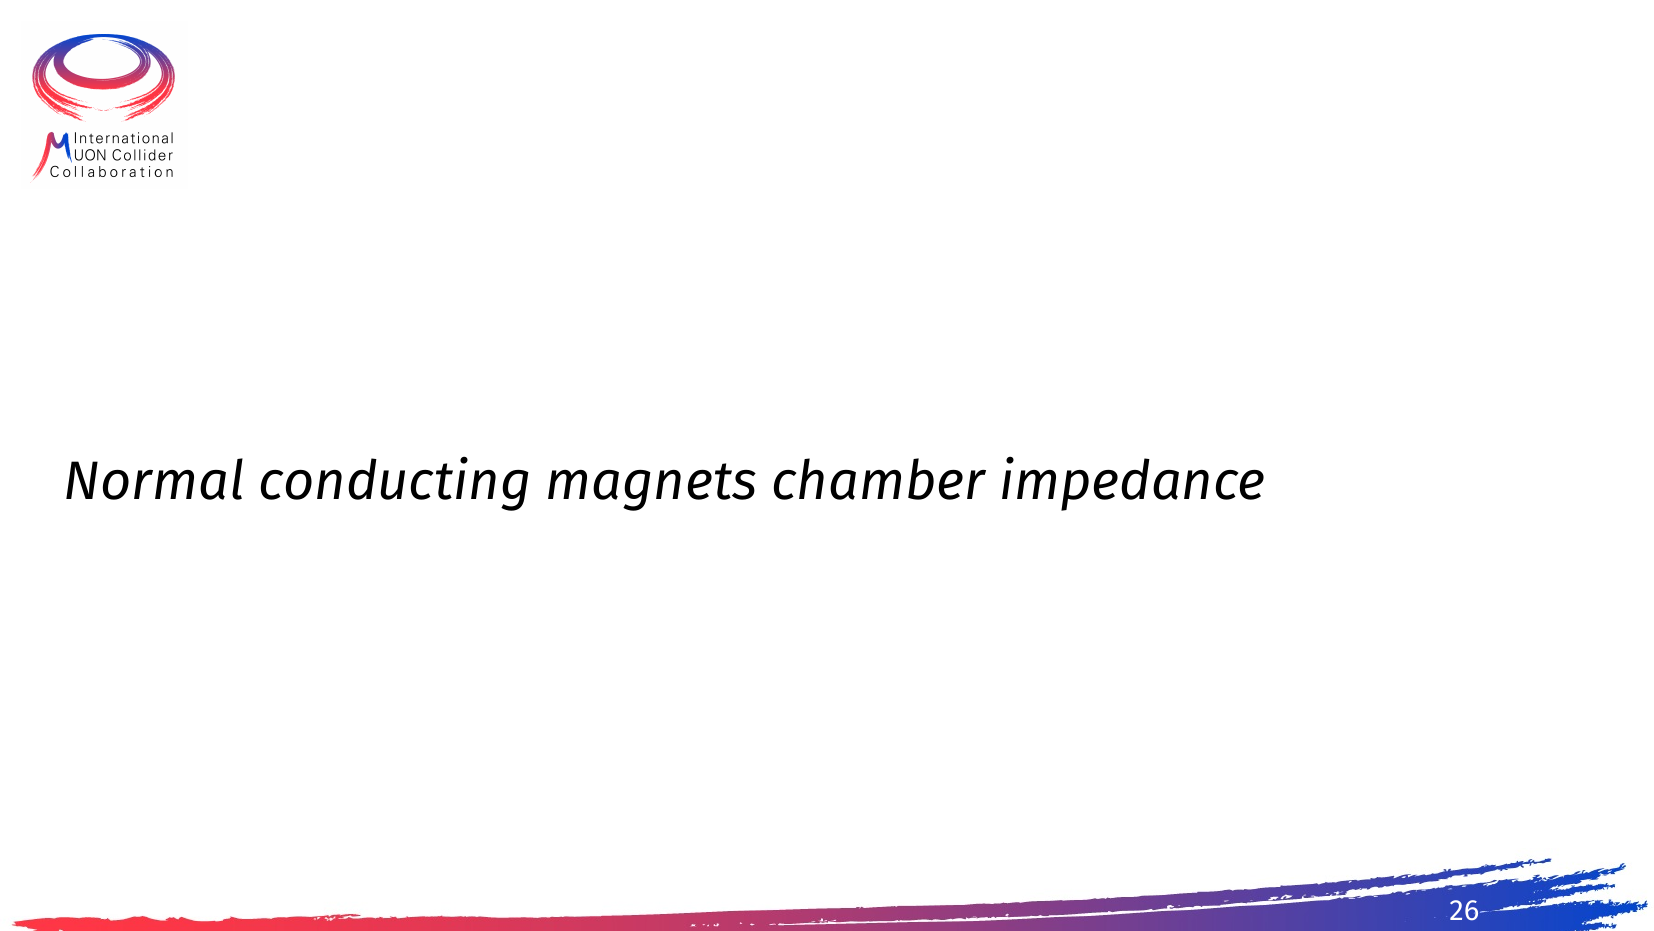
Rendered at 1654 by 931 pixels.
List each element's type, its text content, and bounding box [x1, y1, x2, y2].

text_box Normal conducting magnets chamber impedance [49, 441, 1538, 522]
picture [0, 848, 1654, 931]
picture [21, 21, 188, 189]
